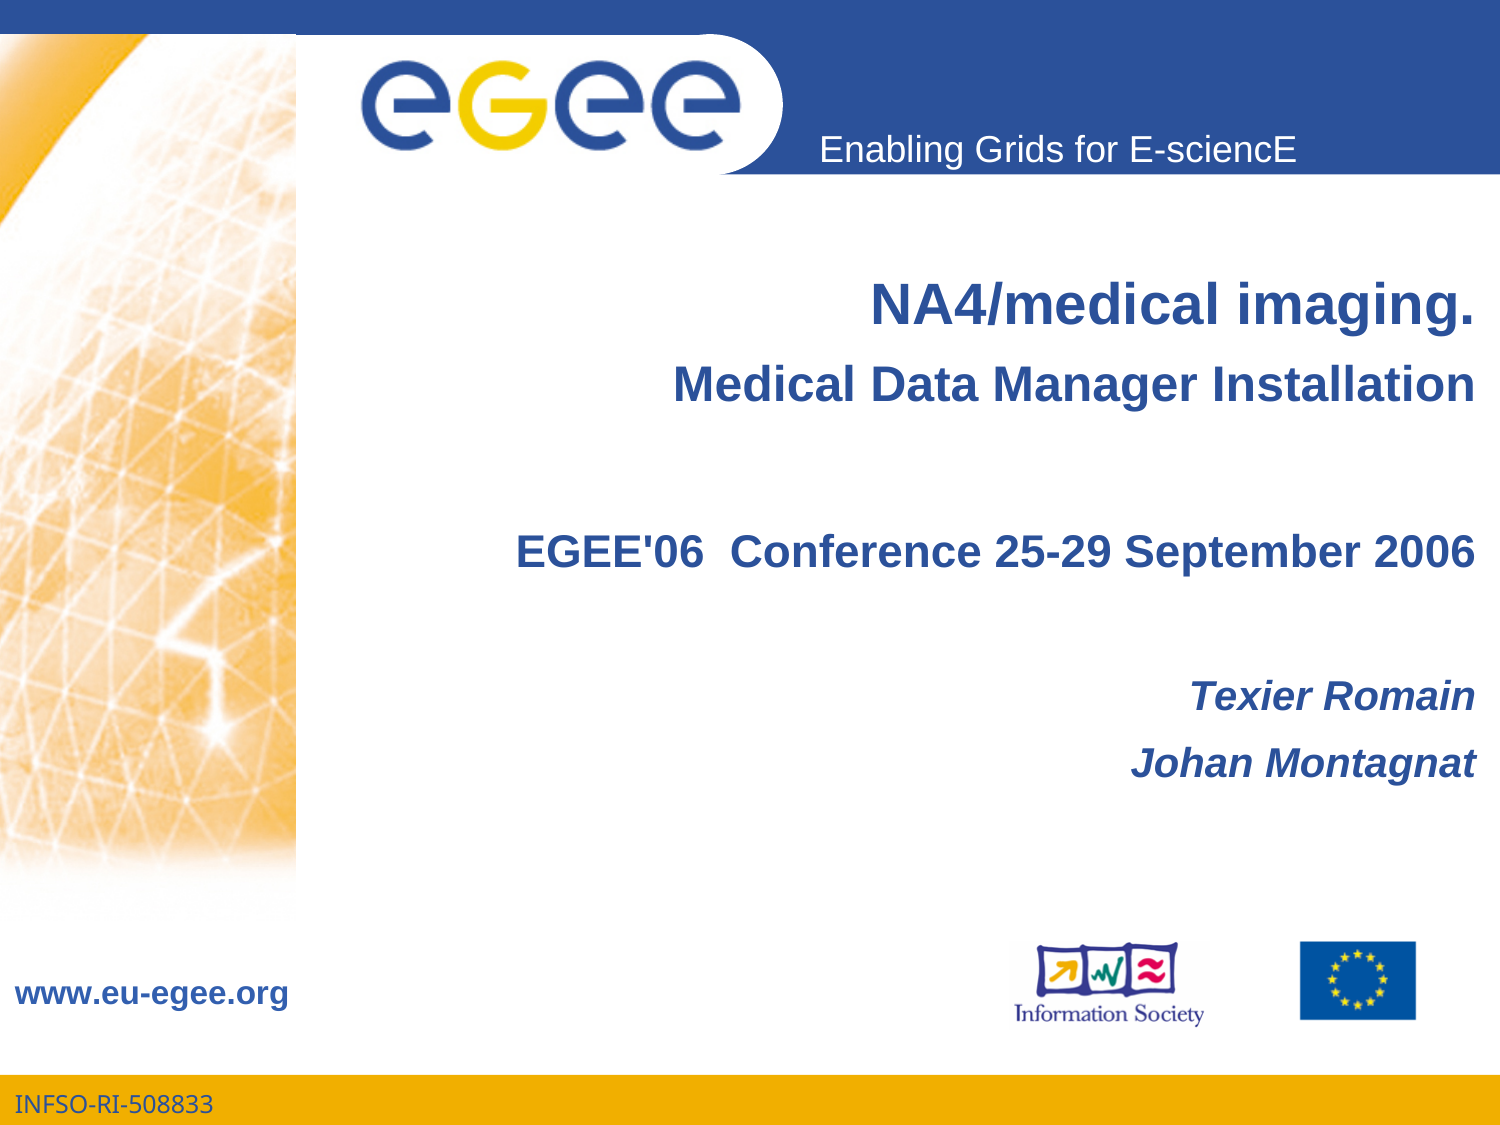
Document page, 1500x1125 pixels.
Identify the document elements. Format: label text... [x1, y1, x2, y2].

text_box NA4/medical imaging. Medical Data Manager Installation EGEE'06 Conference 25-29 September 2006 Texier Romain Johan Montagnat [324, 262, 1477, 855]
picture [1009, 941, 1210, 1030]
picture [355, 56, 748, 154]
picture [1291, 934, 1424, 1028]
picture [0, 34, 296, 921]
